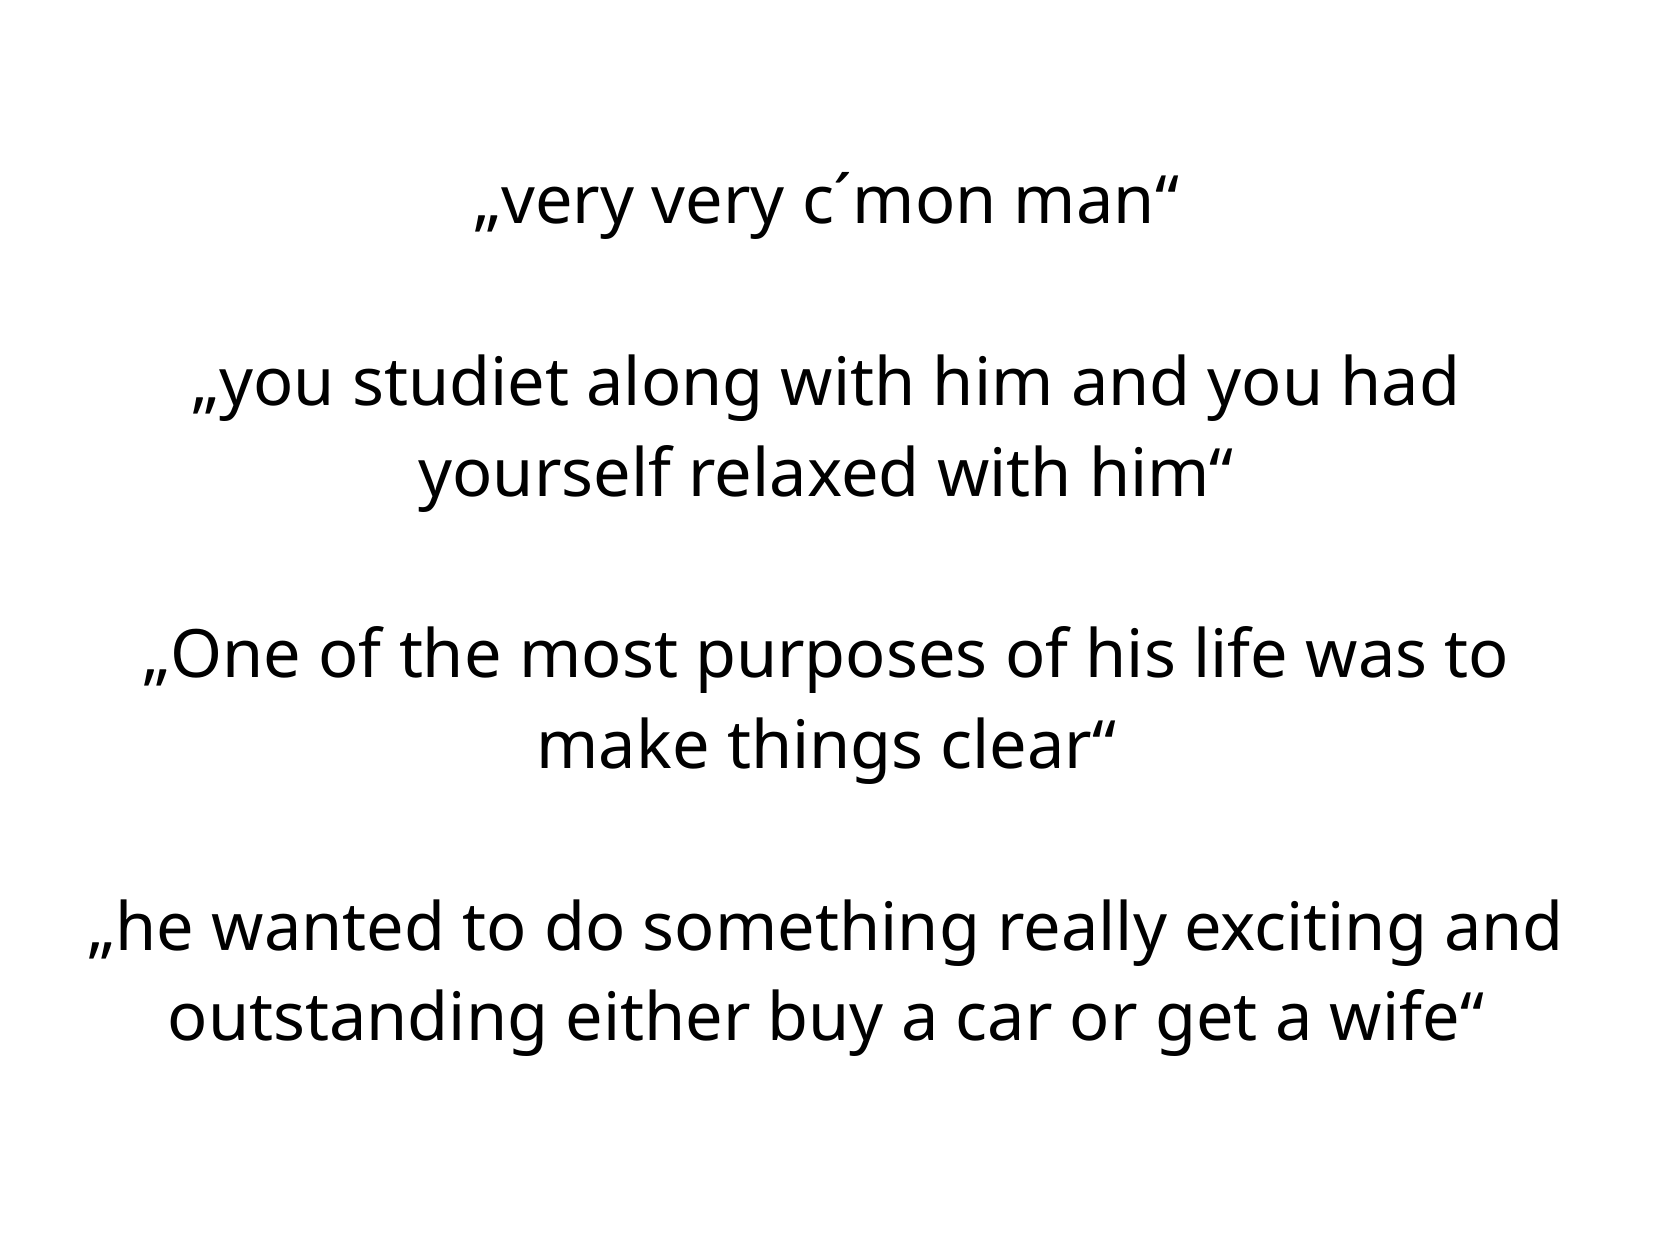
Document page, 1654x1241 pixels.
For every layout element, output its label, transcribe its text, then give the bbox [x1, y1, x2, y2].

subtitle „very very c´mon man“ „you studiet along with him and you had yourself relaxed with him“ „One of the most purposes of his life was to make things clear“ „he wanted to do something really exciting and outstanding either buy a car or get a wife“ [82, 197, 1571, 1016]
